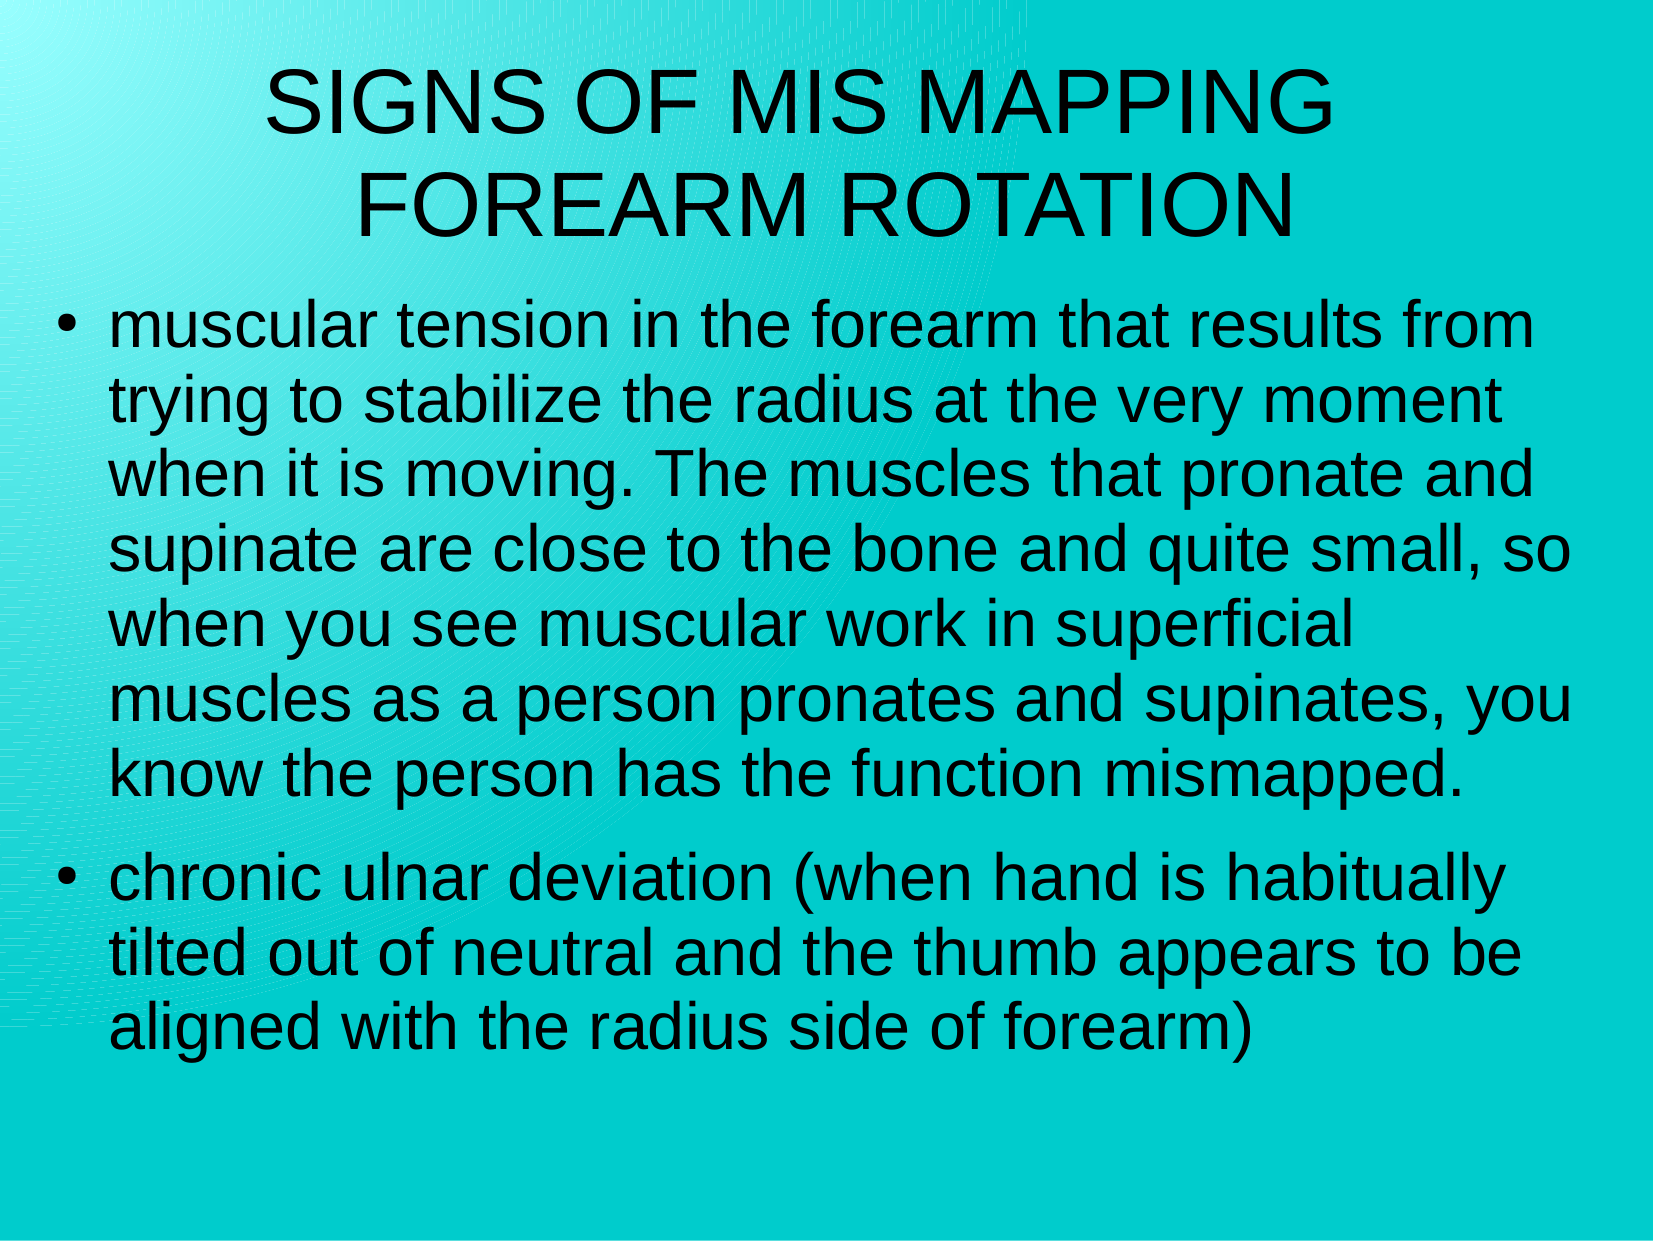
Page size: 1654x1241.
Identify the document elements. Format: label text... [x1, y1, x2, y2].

list muscular tension in the forearm that results from trying to stabilize the radius at the very moment when it is moving. The muscles that pronate and supinate are close to the bone and quite small, so when you see muscular work in superficial muscles as a person pronates and supinates, you know the person has the function mismapped. chronic ulnar deviation (when hand is habitually tilted out of neutral and the thumb appears to be aligned with the radius side of forearm) [37, 286, 1613, 1169]
title SIGNS OF MIS MAPPING FOREARM ROTATION [82, 49, 1571, 257]
